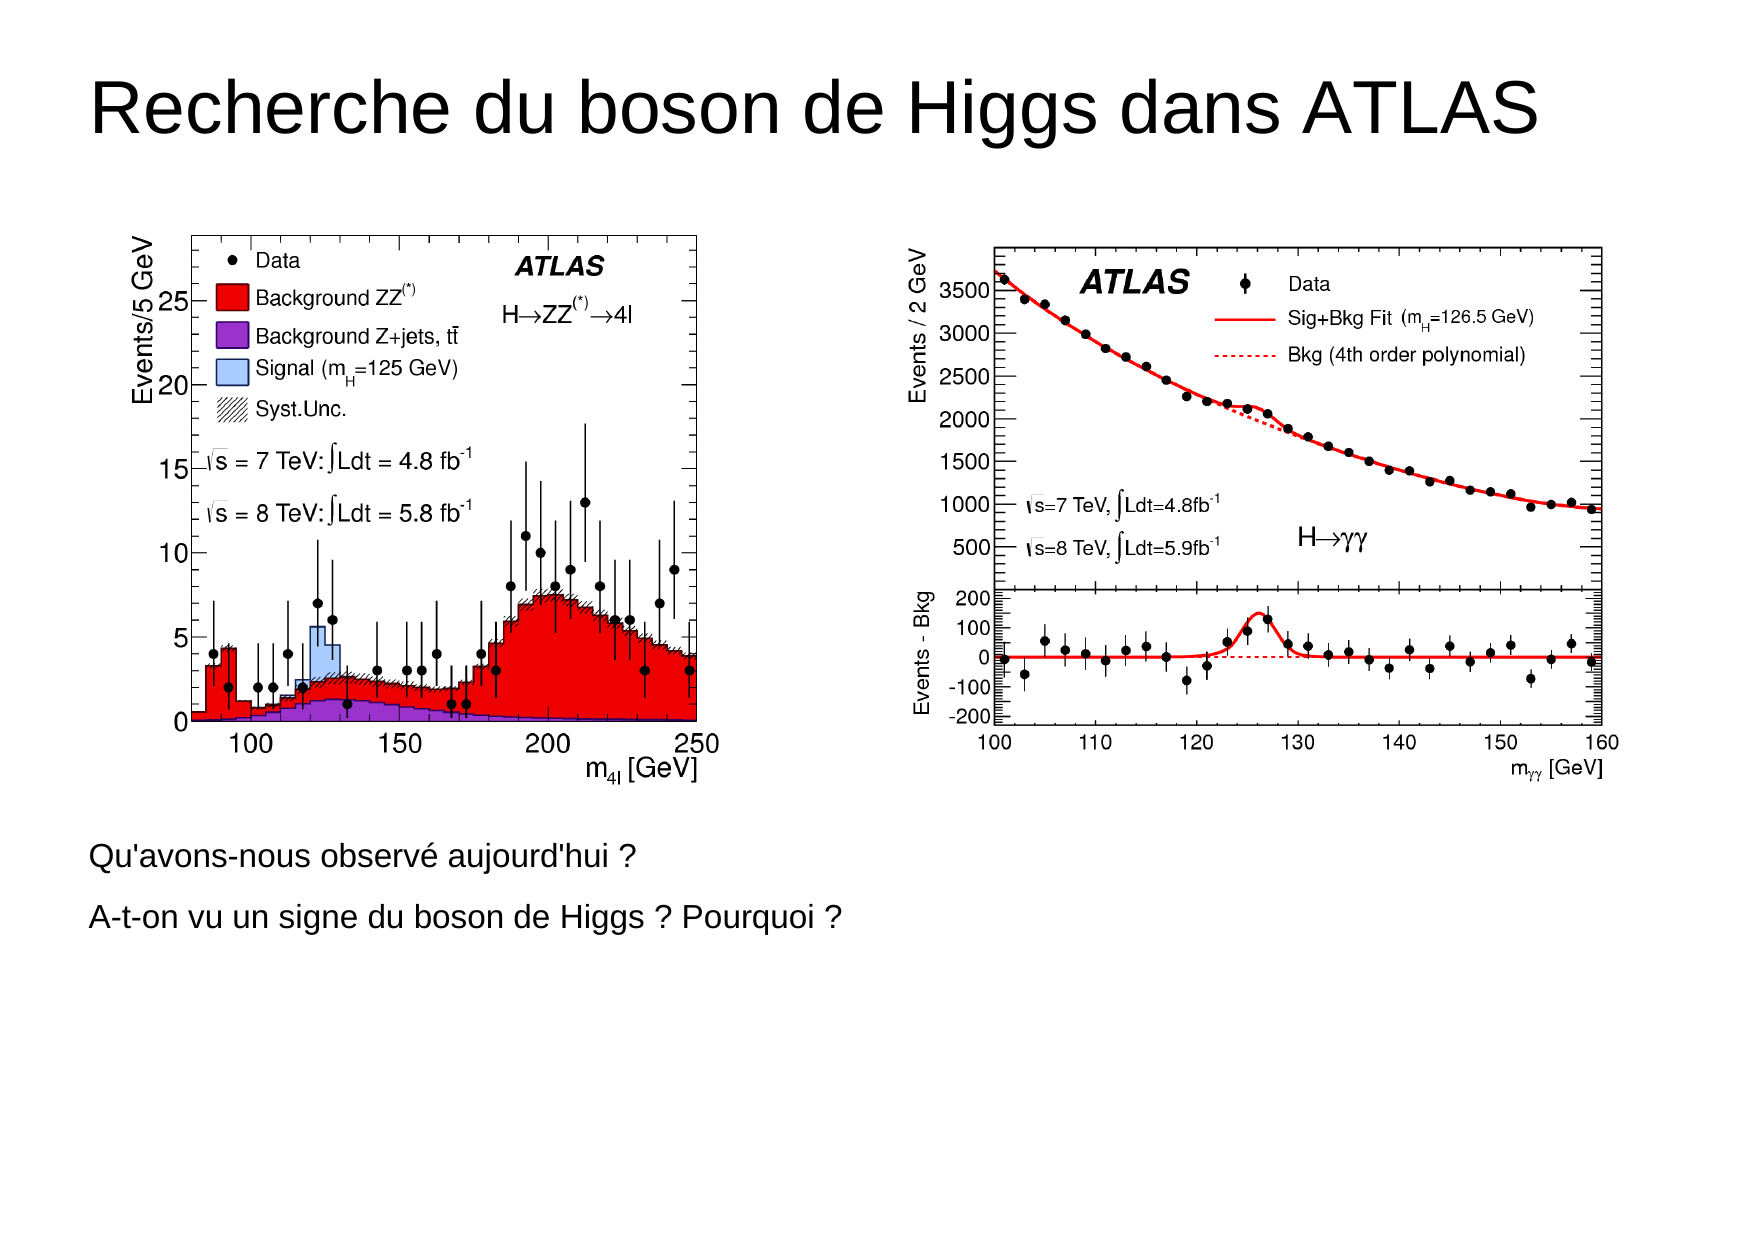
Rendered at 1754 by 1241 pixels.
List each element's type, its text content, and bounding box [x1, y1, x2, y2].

picture [871, 230, 1640, 783]
title Recherche du boson de Higgs dans ATLAS [75, 50, 1686, 157]
list Qu'avons-nous observé aujourd'hui ? A-t-on vu un signe du boson de Higgs ? Pourquoi ? [73, 826, 1684, 1166]
picture [118, 206, 727, 791]
